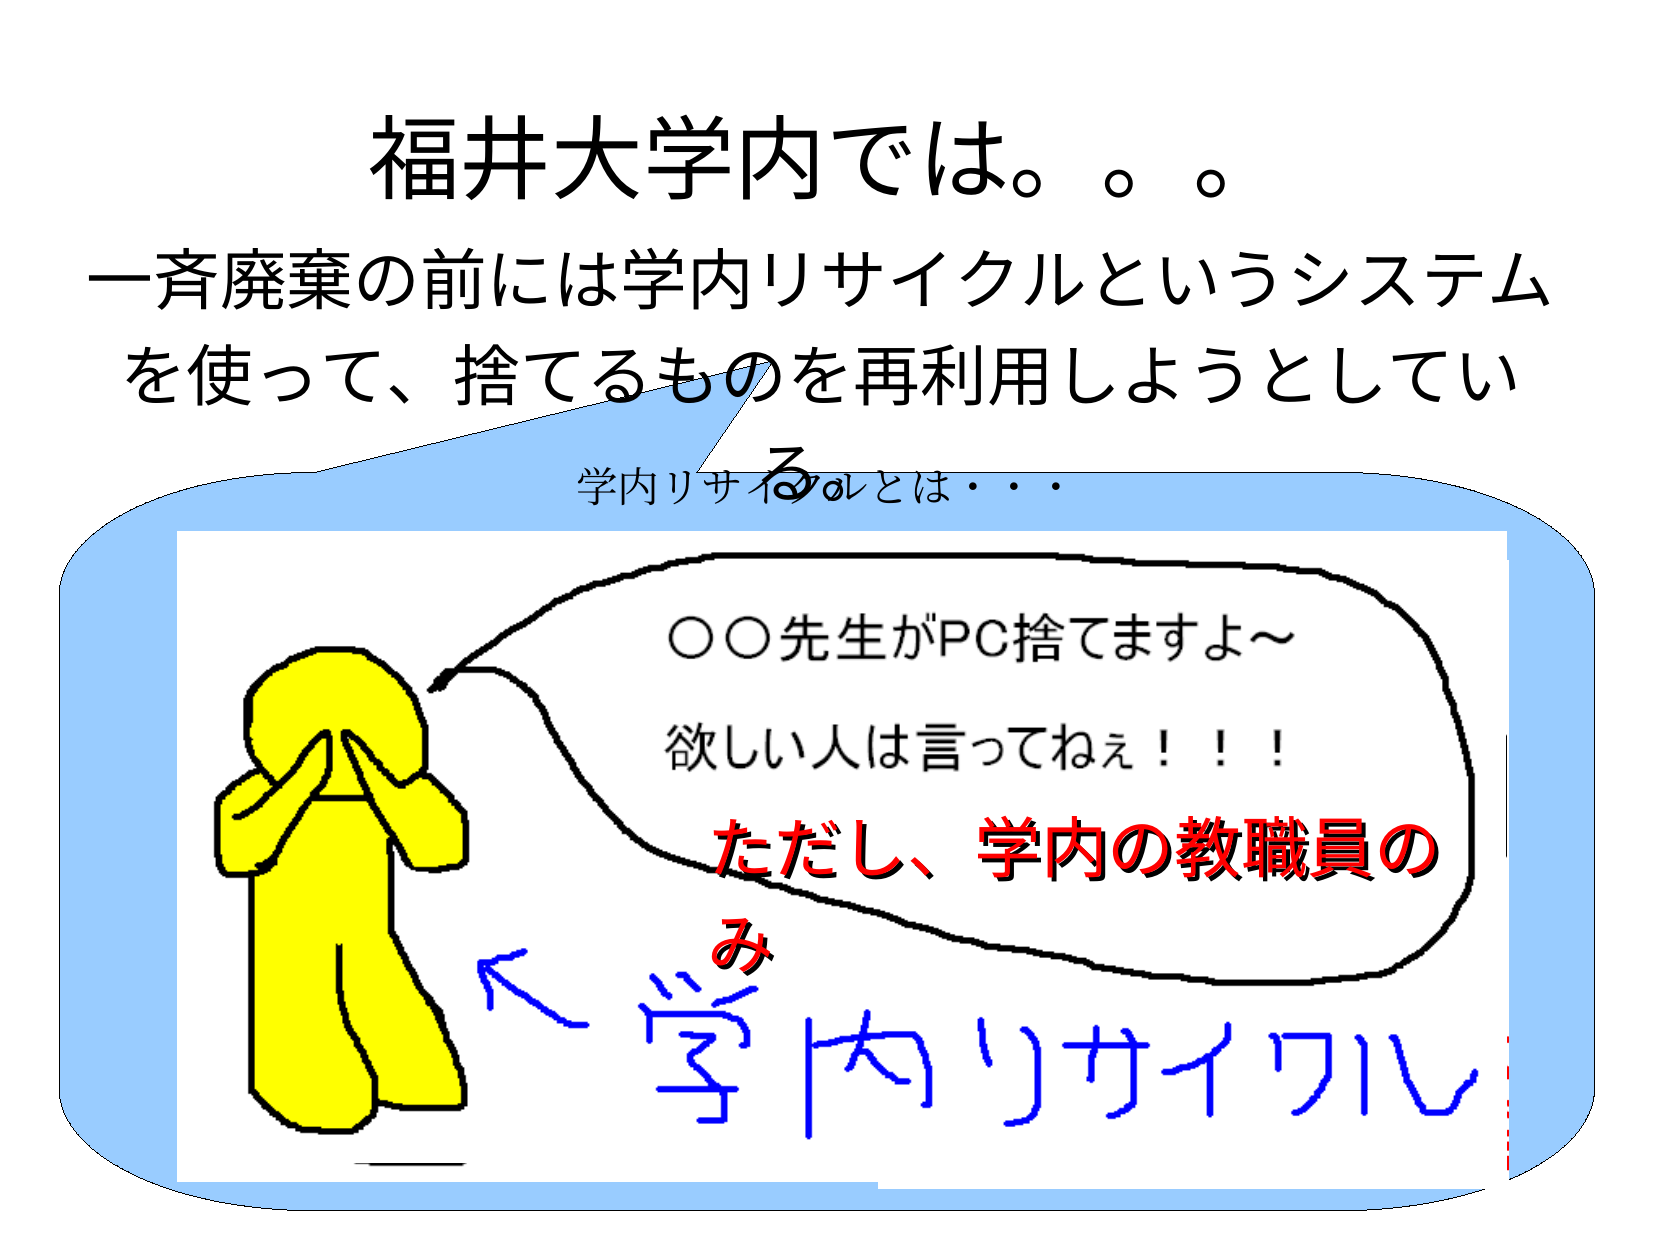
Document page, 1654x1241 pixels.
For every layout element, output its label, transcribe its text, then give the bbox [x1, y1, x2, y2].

text_box 学内リサイクルとは・・・ [59, 478, 1595, 1211]
title 福井大学内では。。。 [82, 49, 1571, 257]
picture [177, 531, 1509, 1189]
subtitle 一斉廃棄の前には学内リサイクルというシステムを使って、捨てるものを再利用しようとしている。 [76, 265, 1565, 478]
text_box ただし、学内の教職員のみ [692, 787, 1477, 882]
